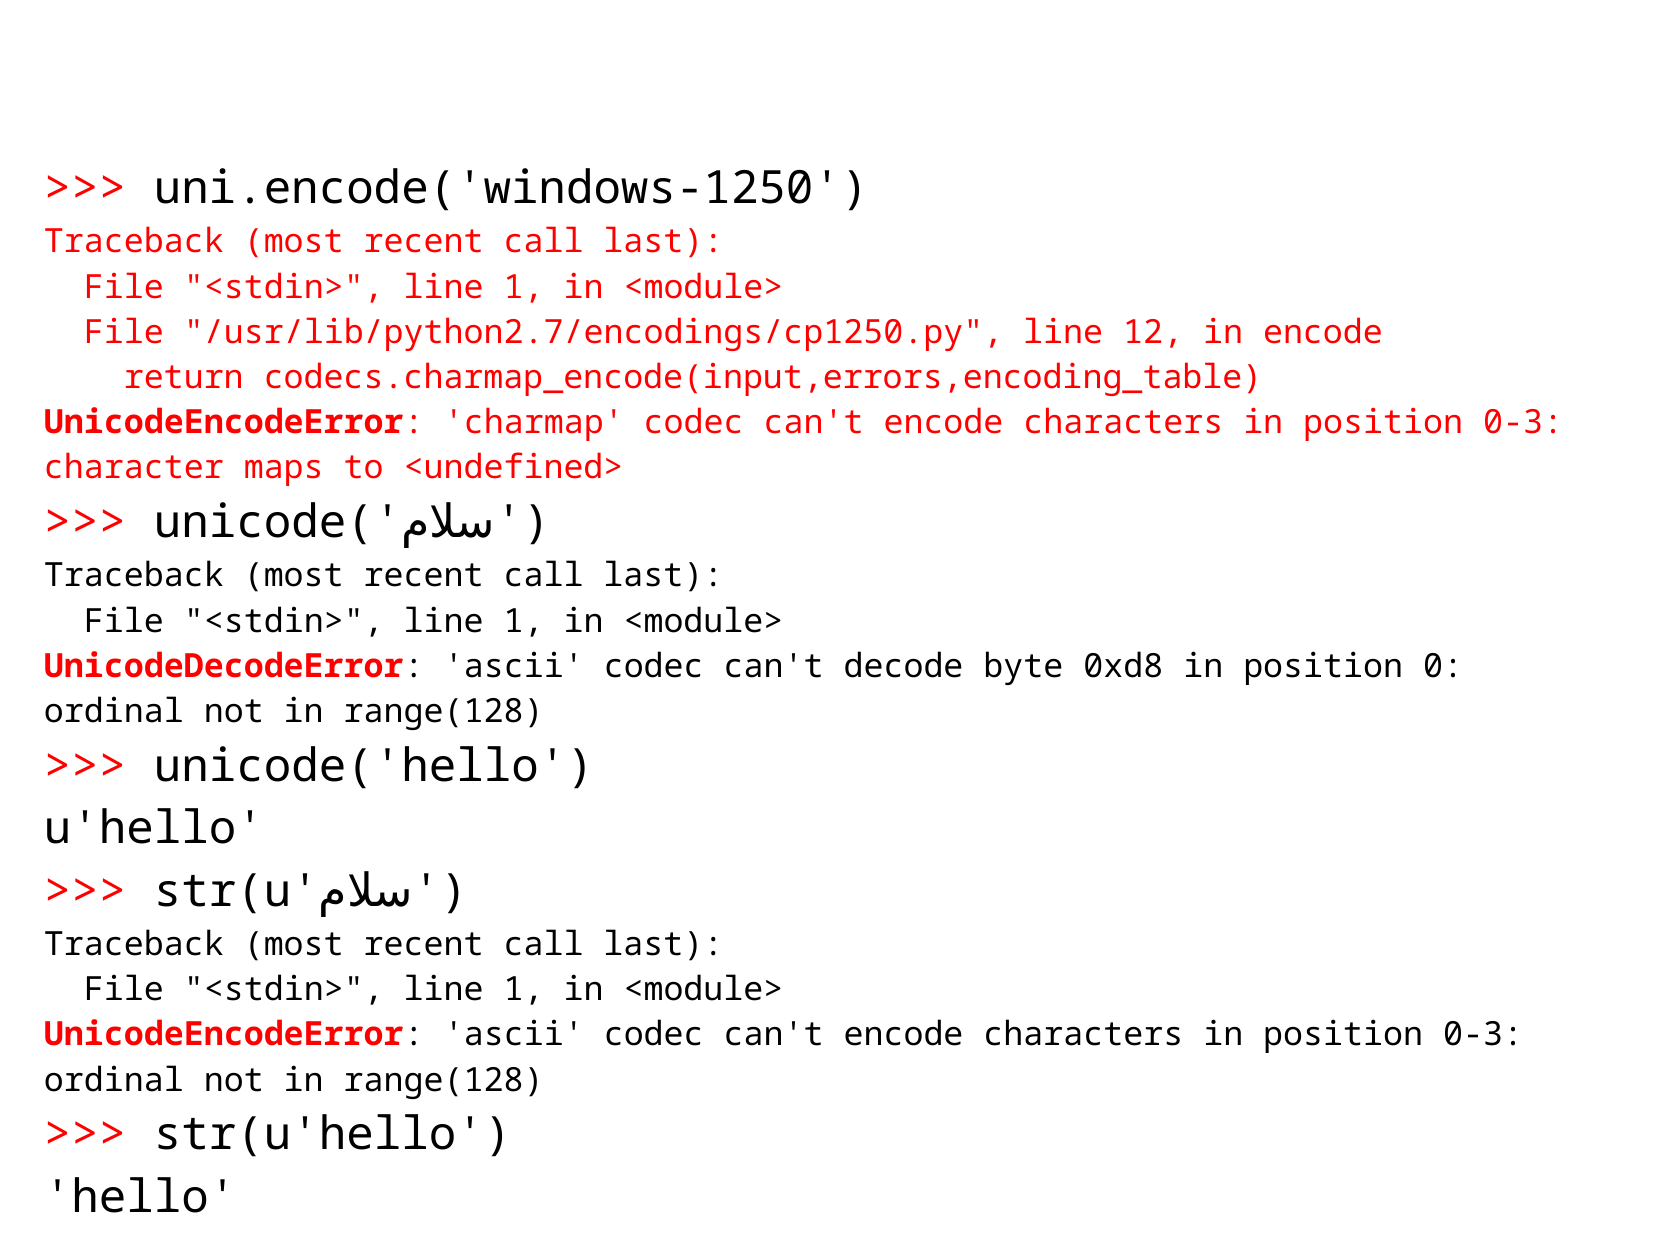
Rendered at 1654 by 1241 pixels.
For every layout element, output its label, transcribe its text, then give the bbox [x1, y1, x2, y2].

text_box >>> uni.encode('windows-1250') Traceback (most recent call last): File "<stdin>", line 1, in <module> File "/usr/lib/python2.7/encodings/cp1250.py", line 12, in encode return codecs.charmap_encode(input,errors,encoding_table) UnicodeEncodeError: 'charmap' codec can't encode characters in position 0-3: character maps to <undefined> >>> unicode('سلام') Traceback (most recent call last): File "<stdin>", line 1, in <module> UnicodeDecodeError: 'ascii' codec can't decode byte 0xd8 in position 0: ordinal not in range(128) >>> unicode('hello') u'hello' >>> str(u'سلام') Traceback (most recent call last): File "<stdin>", line 1, in <module> UnicodeEncodeError: 'ascii' codec can't encode characters in position 0-3: ordinal not in range(128) >>> str(u'hello') 'hello' [29, 147, 1636, 1087]
